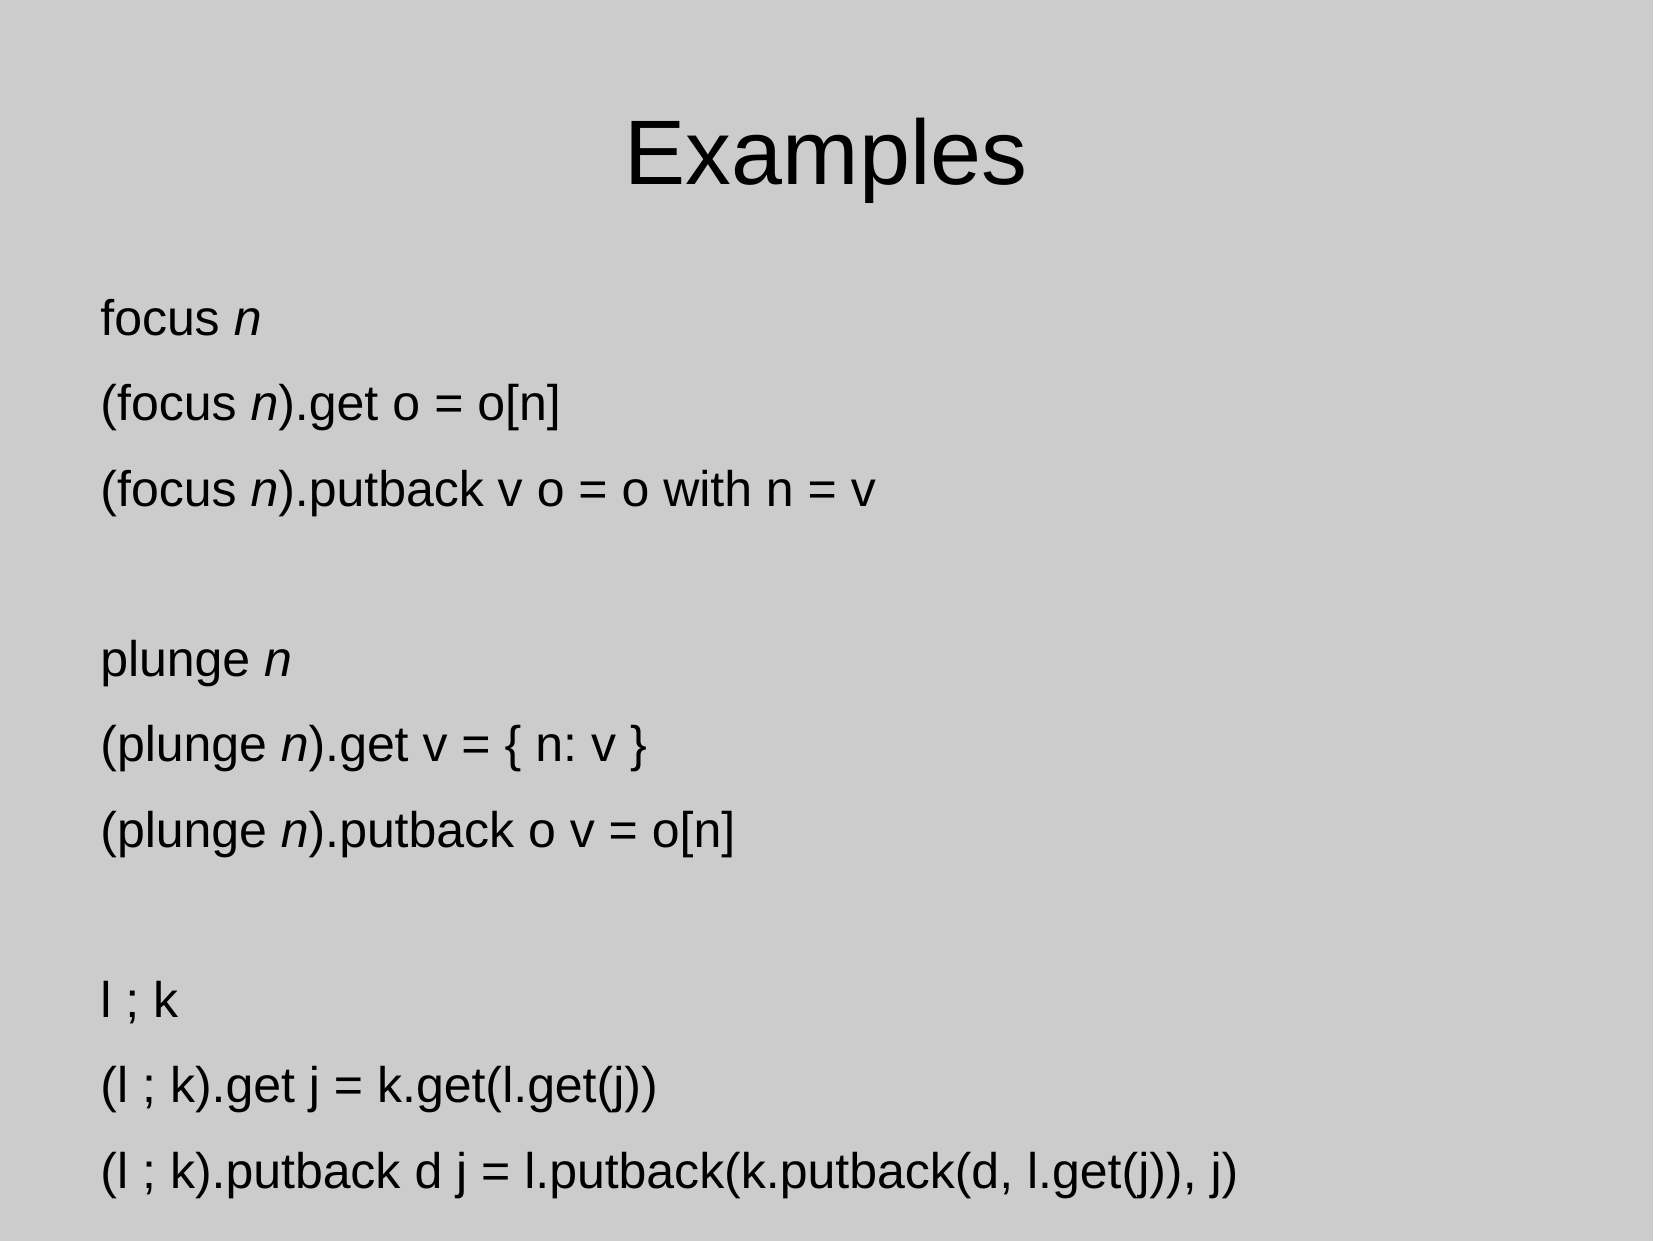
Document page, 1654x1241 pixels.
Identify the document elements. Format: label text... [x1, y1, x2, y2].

title Examples [82, 49, 1571, 257]
list focus n (focus n).get o = o[n] (focus n).putback v o = o with n = v plunge n (plunge n).get v = { n: v } (plunge n).putback o v = o[n] l ; k (l ; k).get j = k.get(l.get(j)) (l ; k).putback d j = l.putback(k.putback(d, l.get(j)), j) [82, 290, 1571, 1199]
